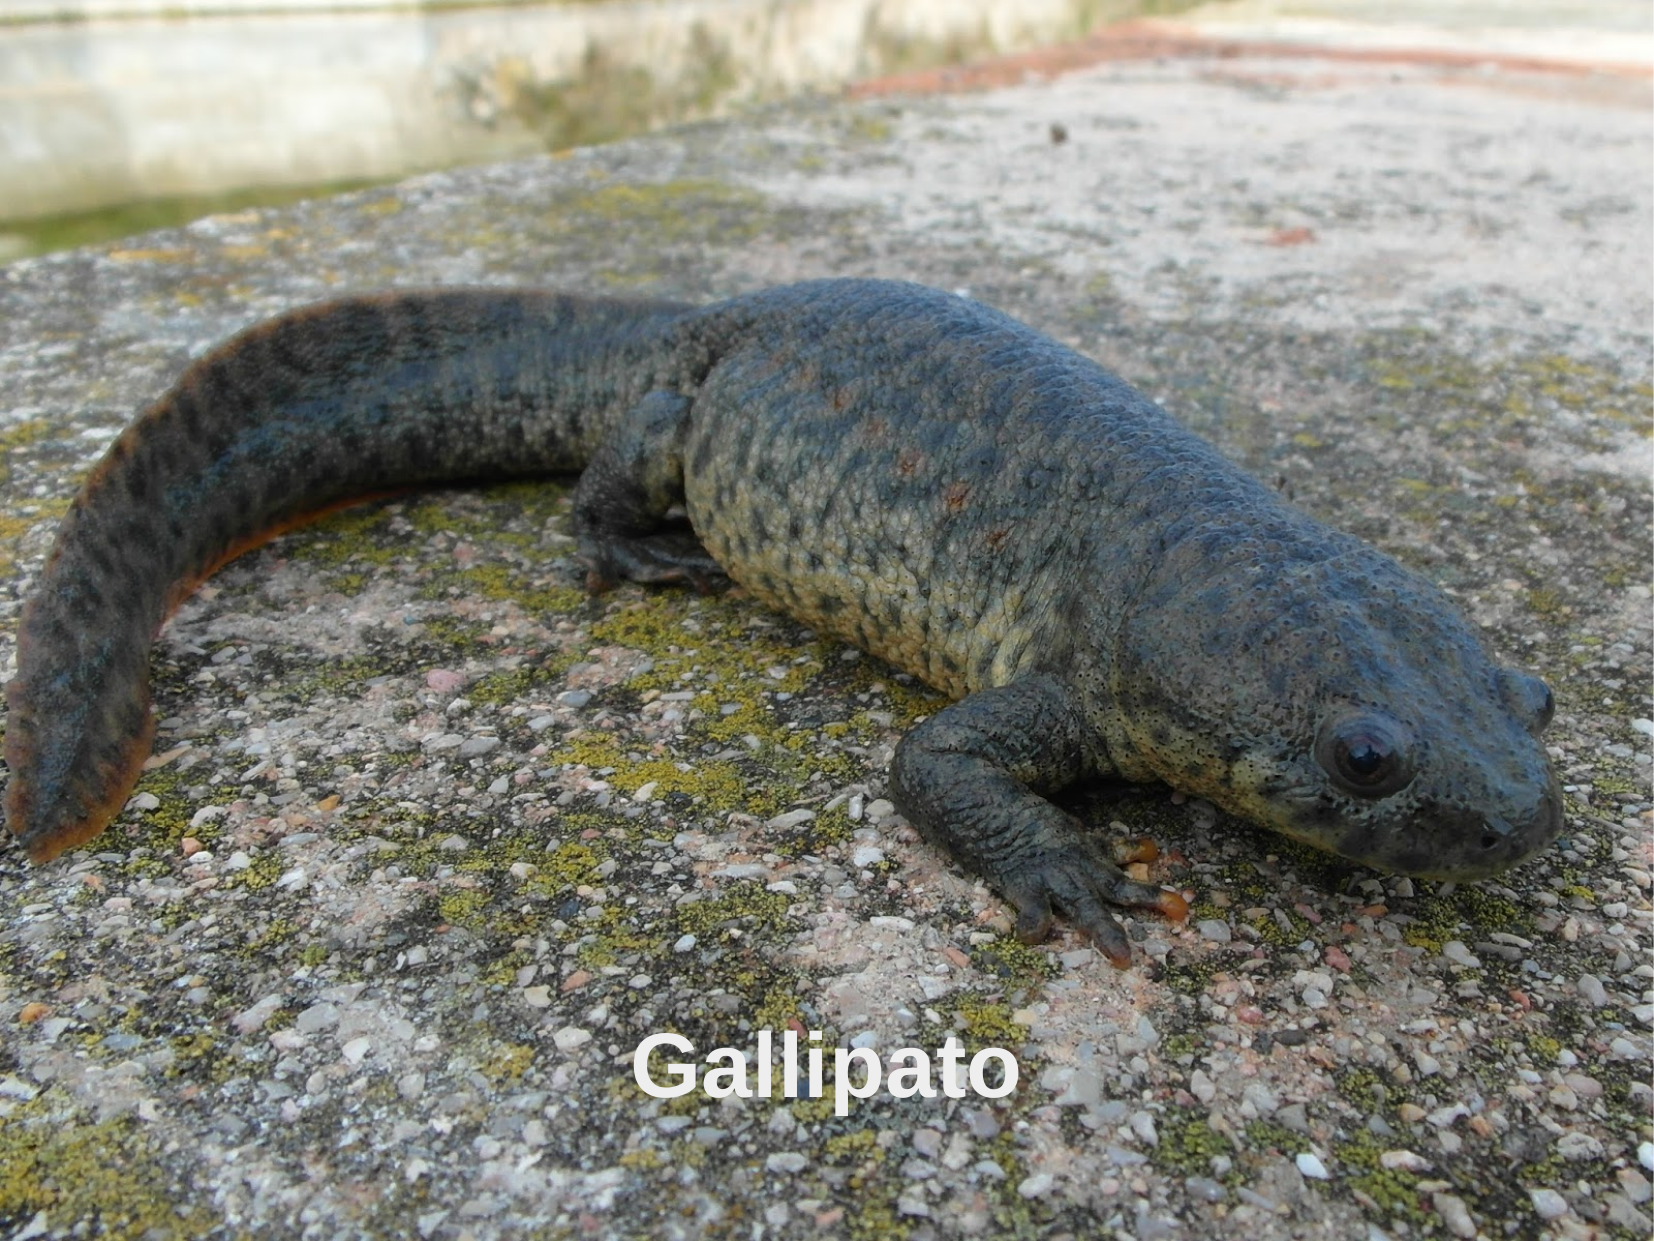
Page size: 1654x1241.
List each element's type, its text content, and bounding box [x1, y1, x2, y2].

picture [0, 0, 1654, 1241]
title Gallipato [82, 962, 1571, 1170]
